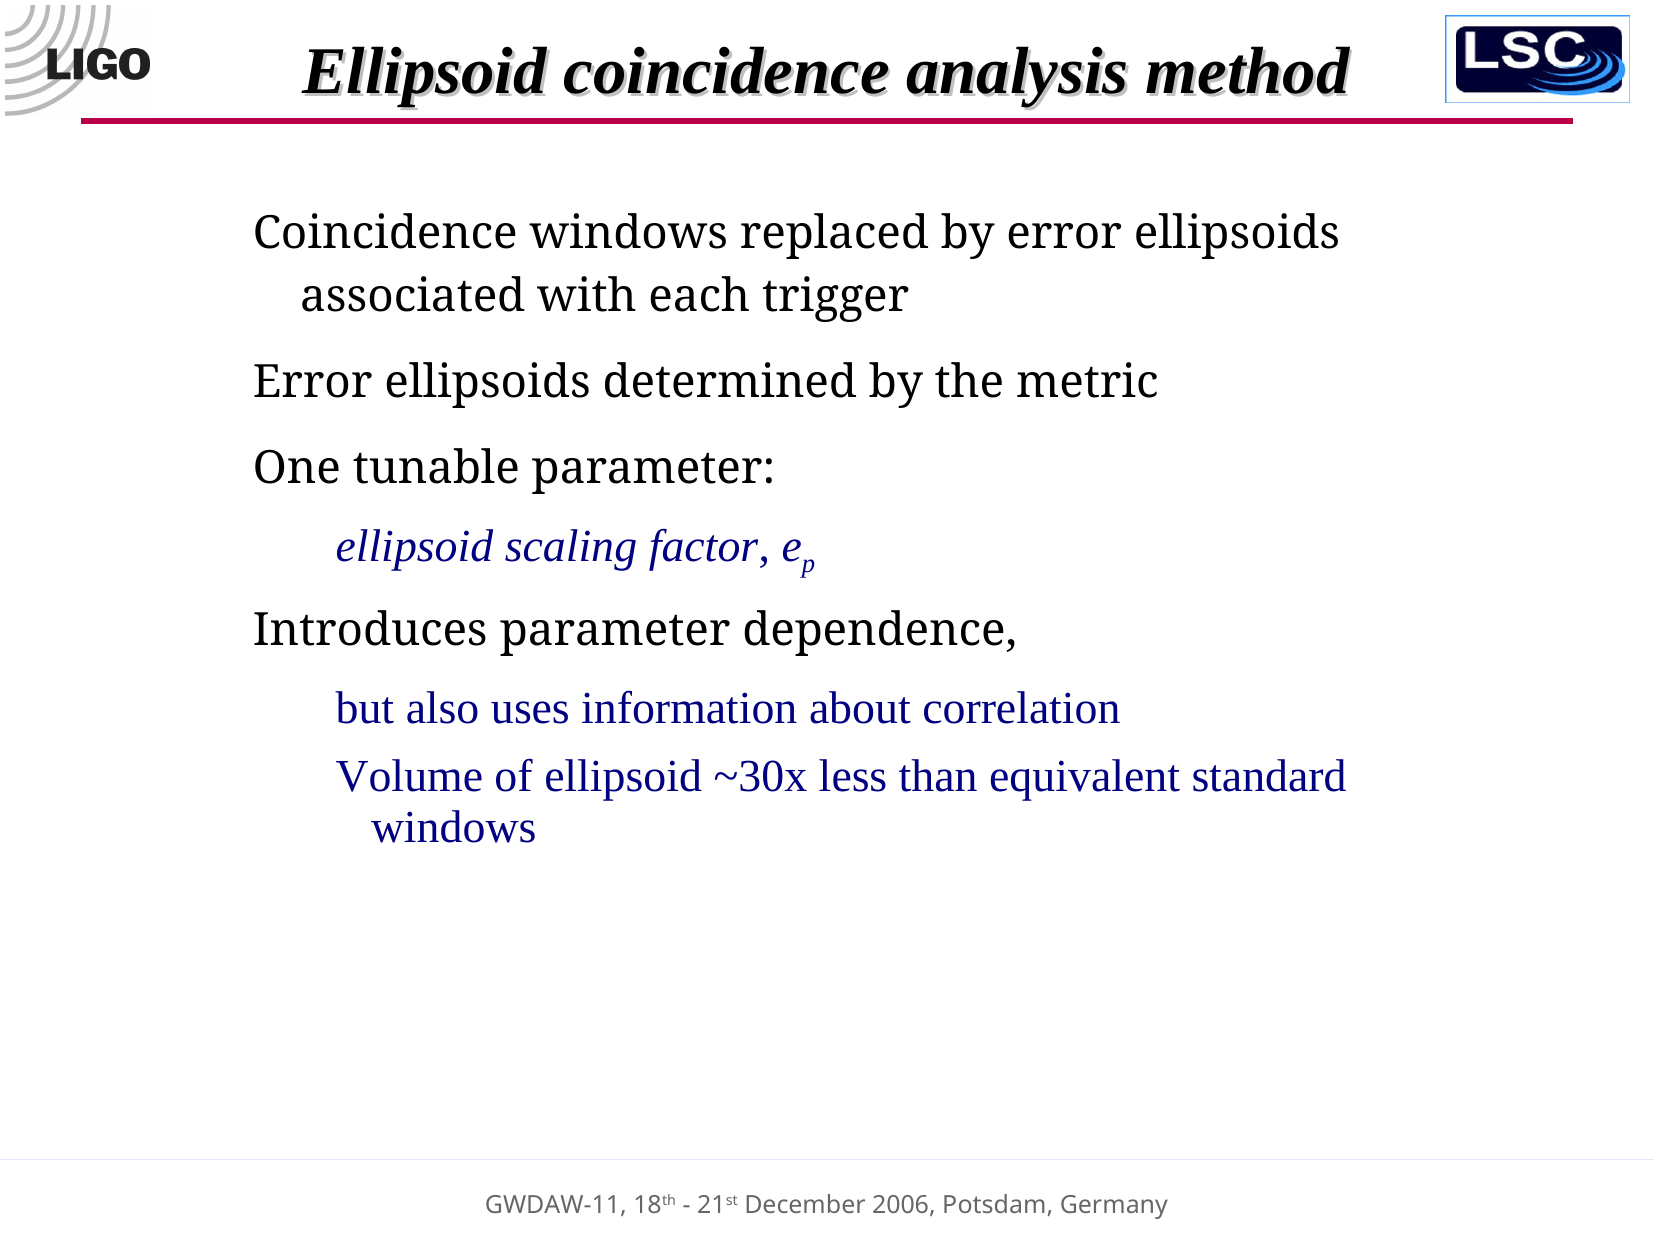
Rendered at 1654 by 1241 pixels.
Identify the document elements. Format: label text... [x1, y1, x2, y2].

list Coincidence windows replaced by error ellipsoids associated with each trigger Error ellipsoids determined by the metric One tunable parameter: ellipsoid scaling factor, ep Introduces parameter dependence, but also uses information about correlation Volume of ellipsoid ~30x less than equivalent standard windows [143, 191, 1510, 1011]
picture [1571, 15, 1630, 103]
title Ellipsoid coincidence analysis method [82, 13, 1571, 128]
